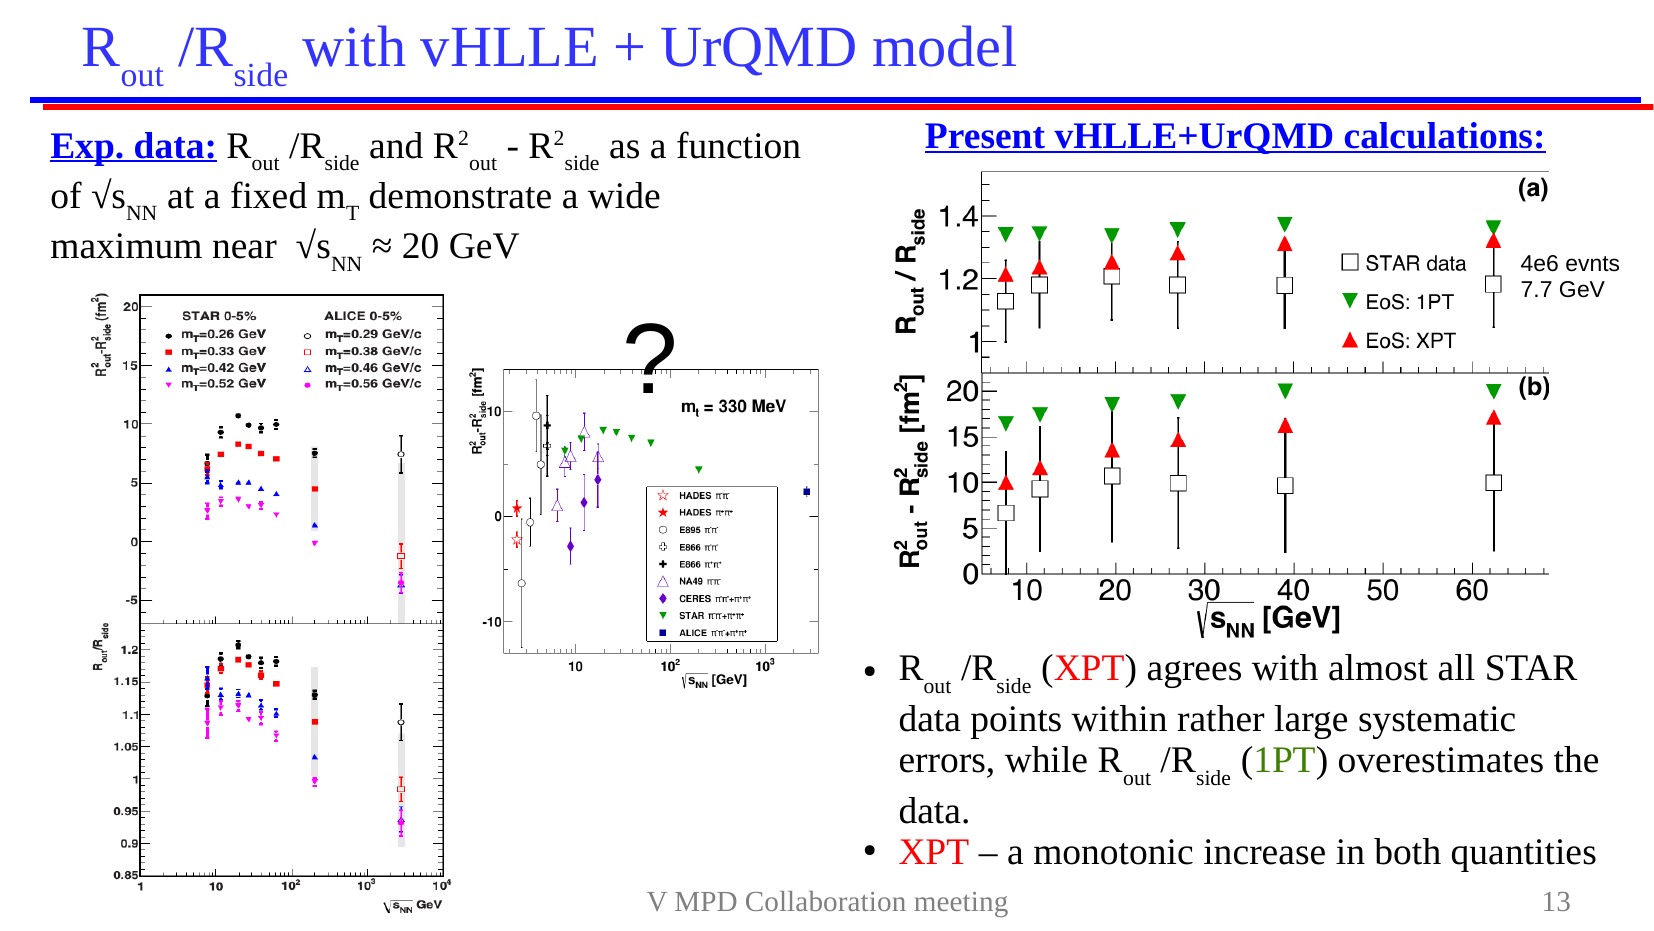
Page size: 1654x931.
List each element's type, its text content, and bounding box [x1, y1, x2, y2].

text_box ? [608, 295, 694, 422]
text_box 4e6 evnts 7.7 GeV [1505, 243, 1636, 310]
text_box Present vHLLE+UrQMD calculations: [910, 107, 1613, 206]
title Rout /Rside with vHLLE + UrQMD model [81, 7, 1570, 91]
text_box Exp. data: Rout /Rside and R2out - R2side as a function of √sNN at a fixed mT demonstrate a wide maximum near √sNN ≈ 20 GeV [35, 117, 844, 283]
picture [65, 283, 822, 921]
picture [885, 166, 1549, 640]
text_box Rout /Rside (XPT) agrees with almost all STAR data points within rather large systematic errors, while Rout /Rside (1PT) overestimates the data. XPT – a monotonic increase in both quantities [848, 640, 1629, 880]
